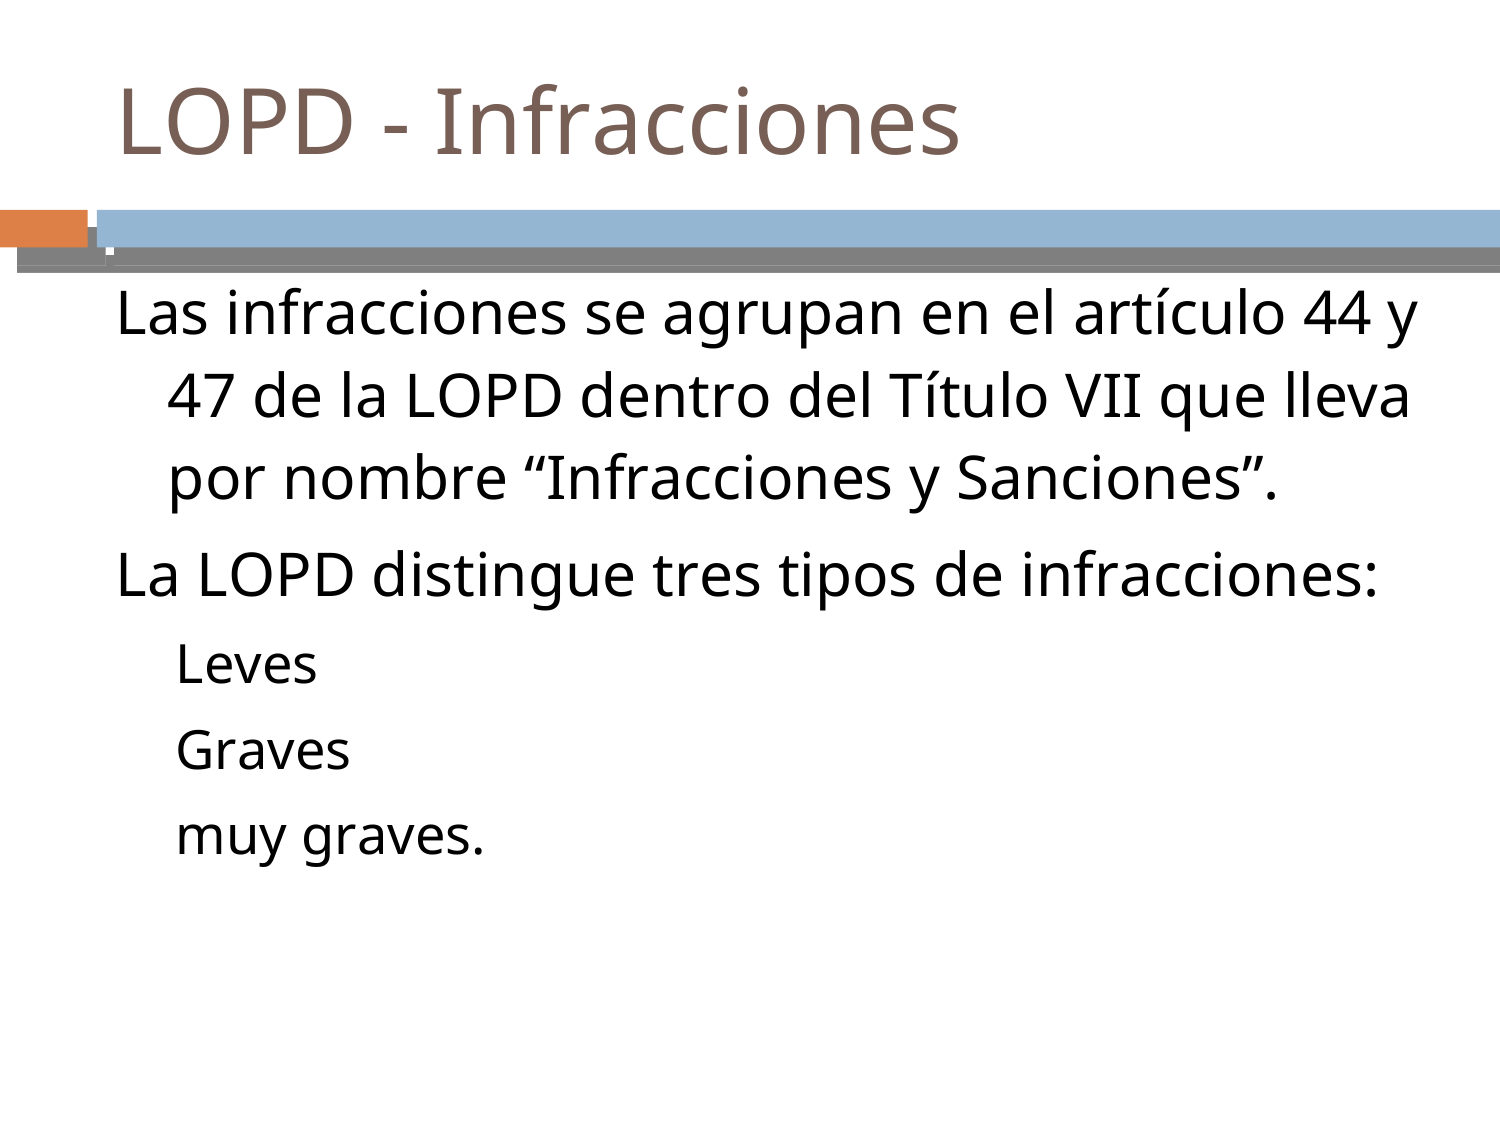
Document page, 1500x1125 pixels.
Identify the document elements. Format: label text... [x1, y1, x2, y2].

title LOPD - Infracciones [100, 37, 1438, 201]
list Las infracciones se agrupan en el artículo 44 y 47 de la LOPD dentro del Título VII que lleva por nombre “Infracciones y Sanciones”. La LOPD distingue tres tipos de infracciones: Leves Graves muy graves. [100, 262, 1438, 1001]
